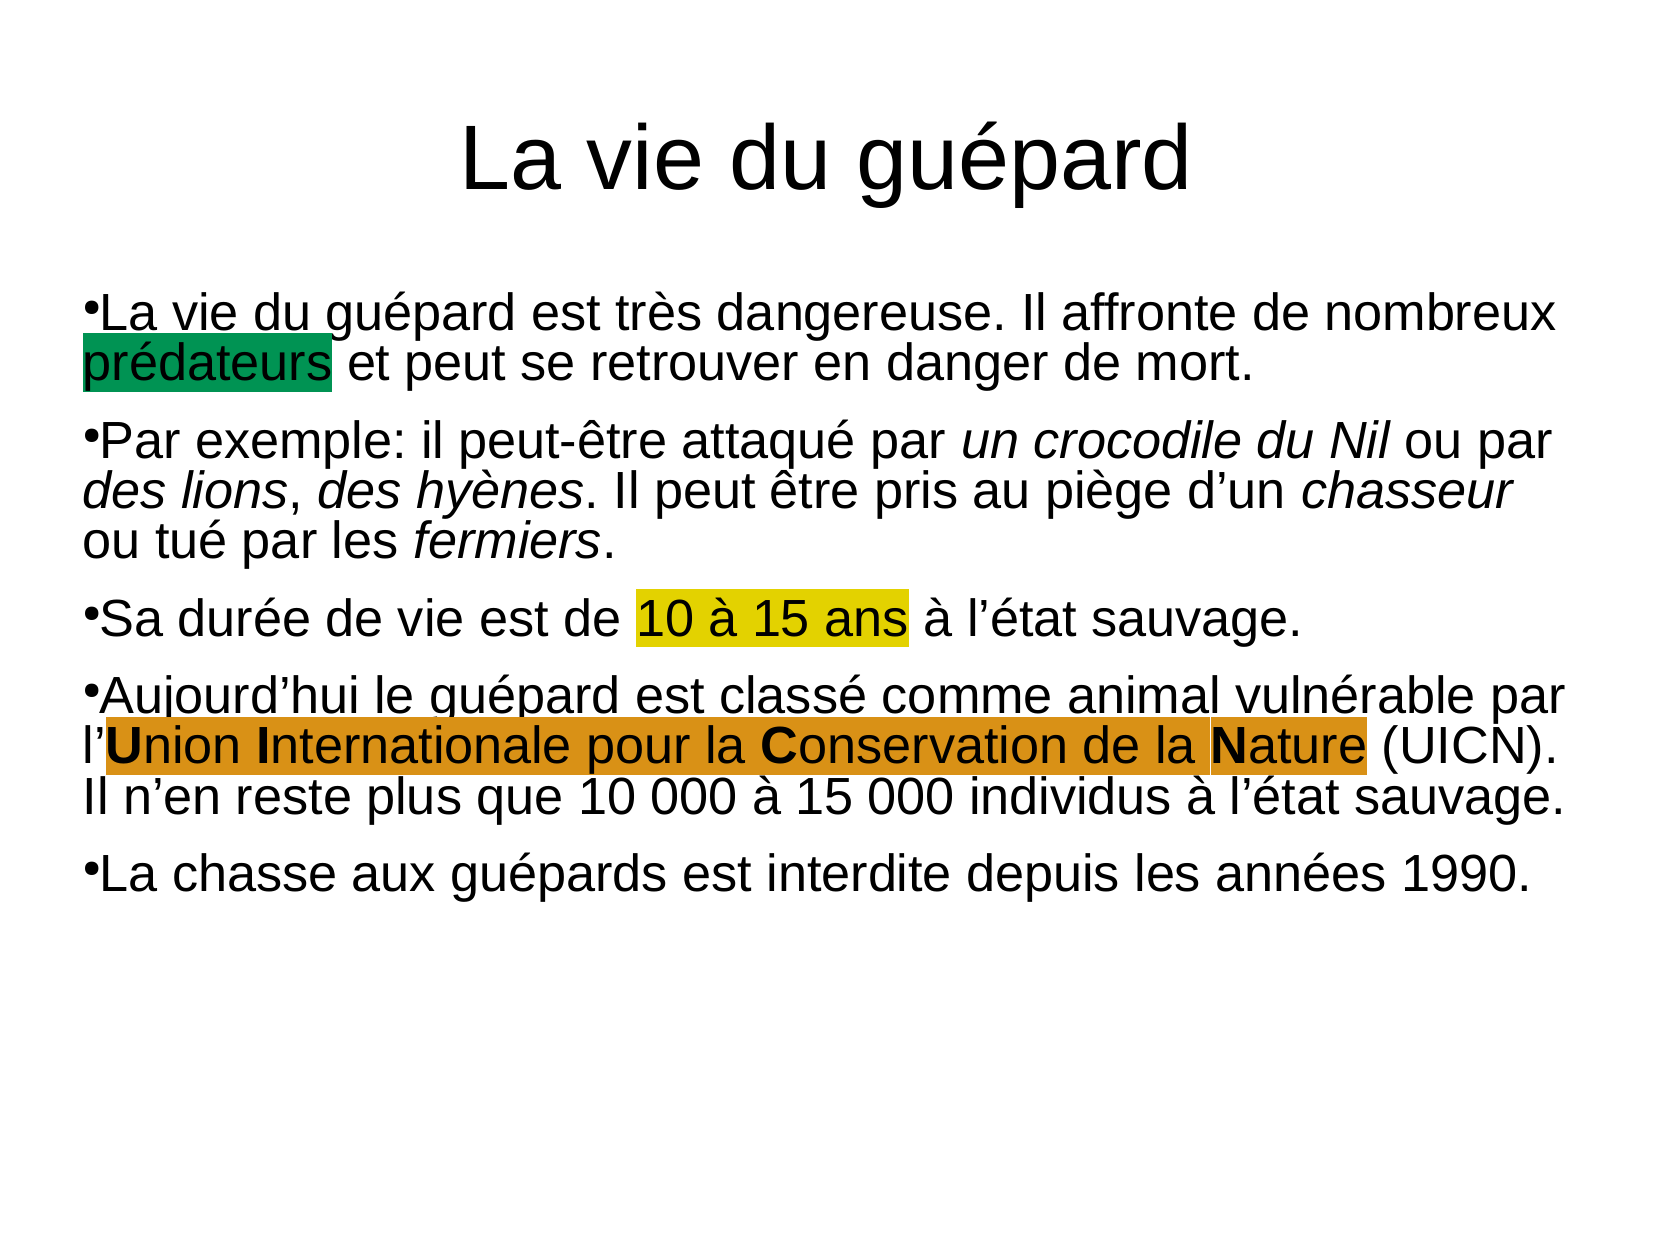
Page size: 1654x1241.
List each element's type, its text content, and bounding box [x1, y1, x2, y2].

title La vie du guépard [82, 49, 1571, 257]
list La vie du guépard est très dangereuse. Il affronte de nombreux prédateurs et peut se retrouver en danger de mort. Par exemple: il peut-être attaqué par un crocodile du Nil ou par des lions, des hyènes. Il peut être pris au piège d’un chasseur ou tué par les fermiers. Sa durée de vie est de 10 à 15 ans à l’état sauvage. Aujourd’hui le guépard est classé comme animal vulnérable par l’Union Internationale pour la Conservation de la Nature (UICN). Il n’en reste plus que 10 000 à 15 000 individus à l’état sauvage. La chasse aux guépards est interdite depuis les années 1990. [82, 290, 1571, 1010]
